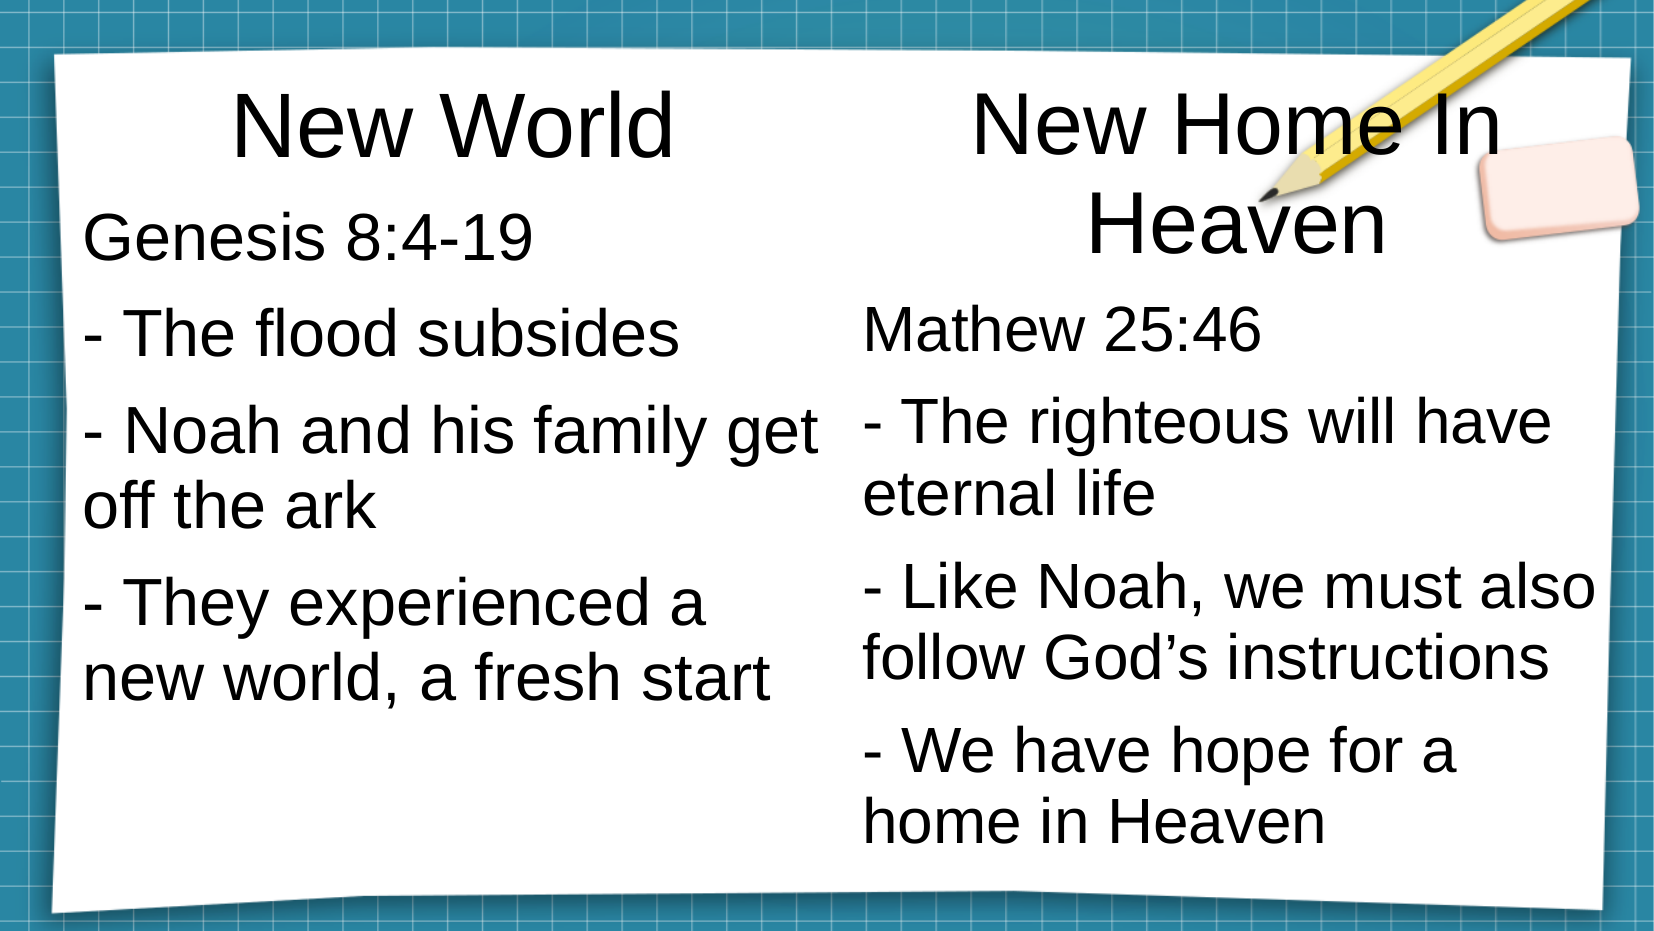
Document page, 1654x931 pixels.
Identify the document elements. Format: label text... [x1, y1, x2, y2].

list New World Genesis 8:4-19 - The flood subsides - Noah and his family get off the ark - They experienced a new world, a fresh start [82, 75, 826, 901]
picture [0, 0, 1654, 931]
list New Home In Heaven Mathew 25:46 - The righteous will have eternal life - Like Noah, we must also follow God’s instructions - We have hope for a home in Heaven [862, 75, 1613, 901]
